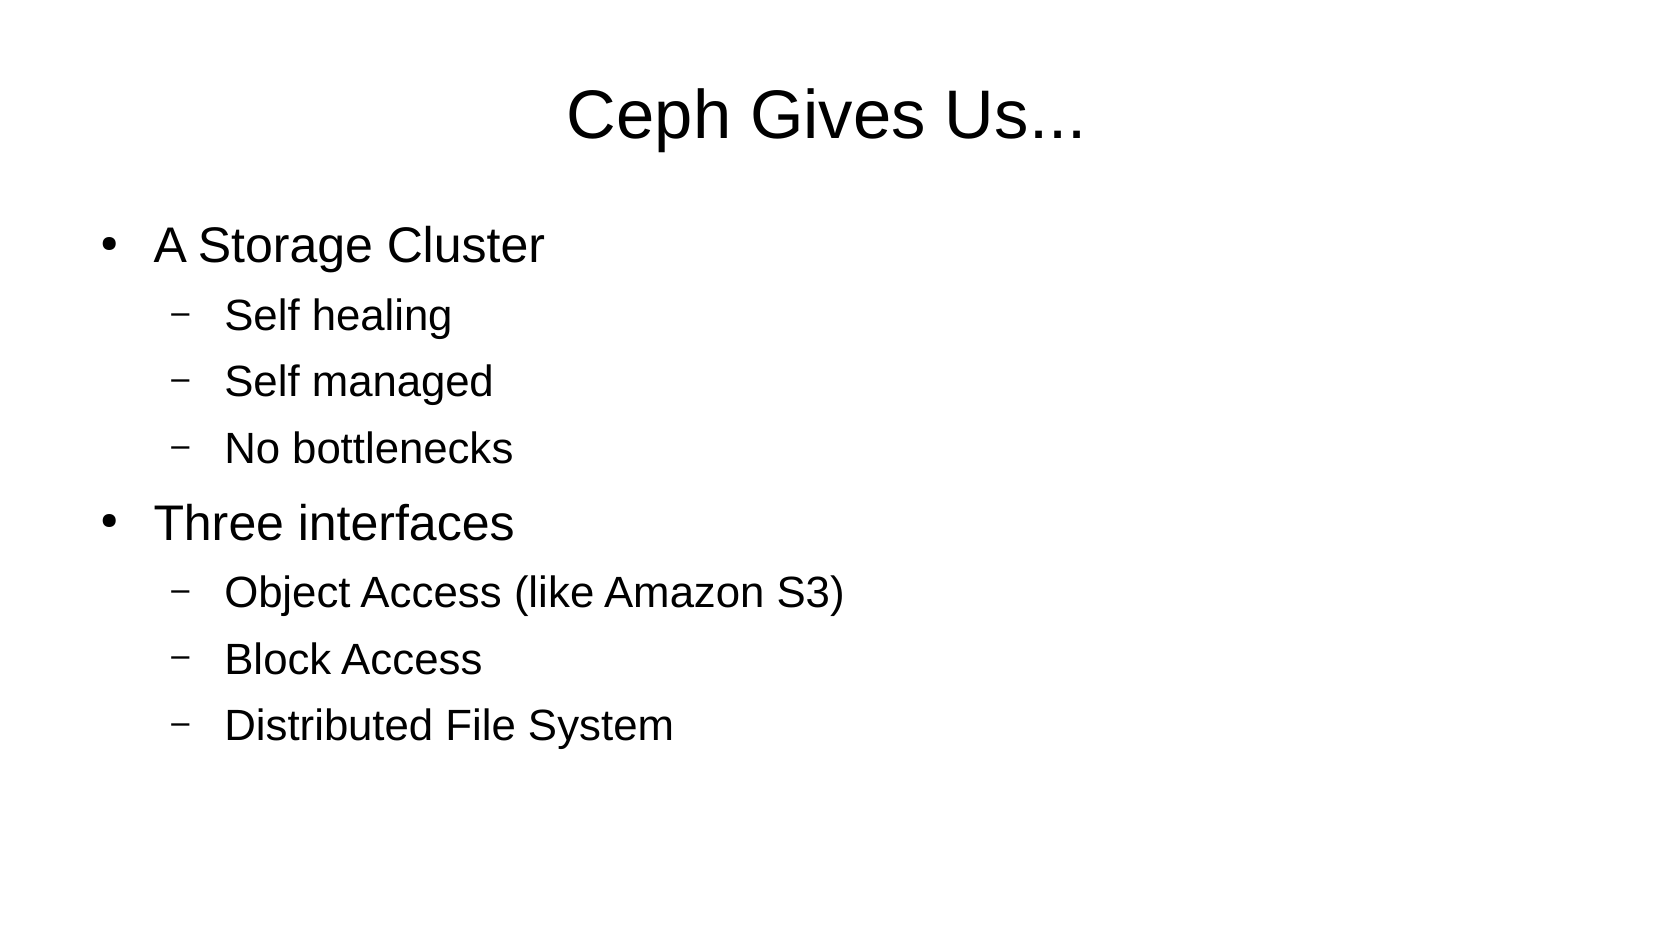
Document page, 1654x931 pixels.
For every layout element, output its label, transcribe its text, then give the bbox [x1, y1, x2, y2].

title Ceph Gives Us... [82, 37, 1571, 193]
list A Storage Cluster Self healing Self managed No bottlenecks Three interfaces Object Access (like Amazon S3) Block Access Distributed File System [82, 217, 1571, 758]
